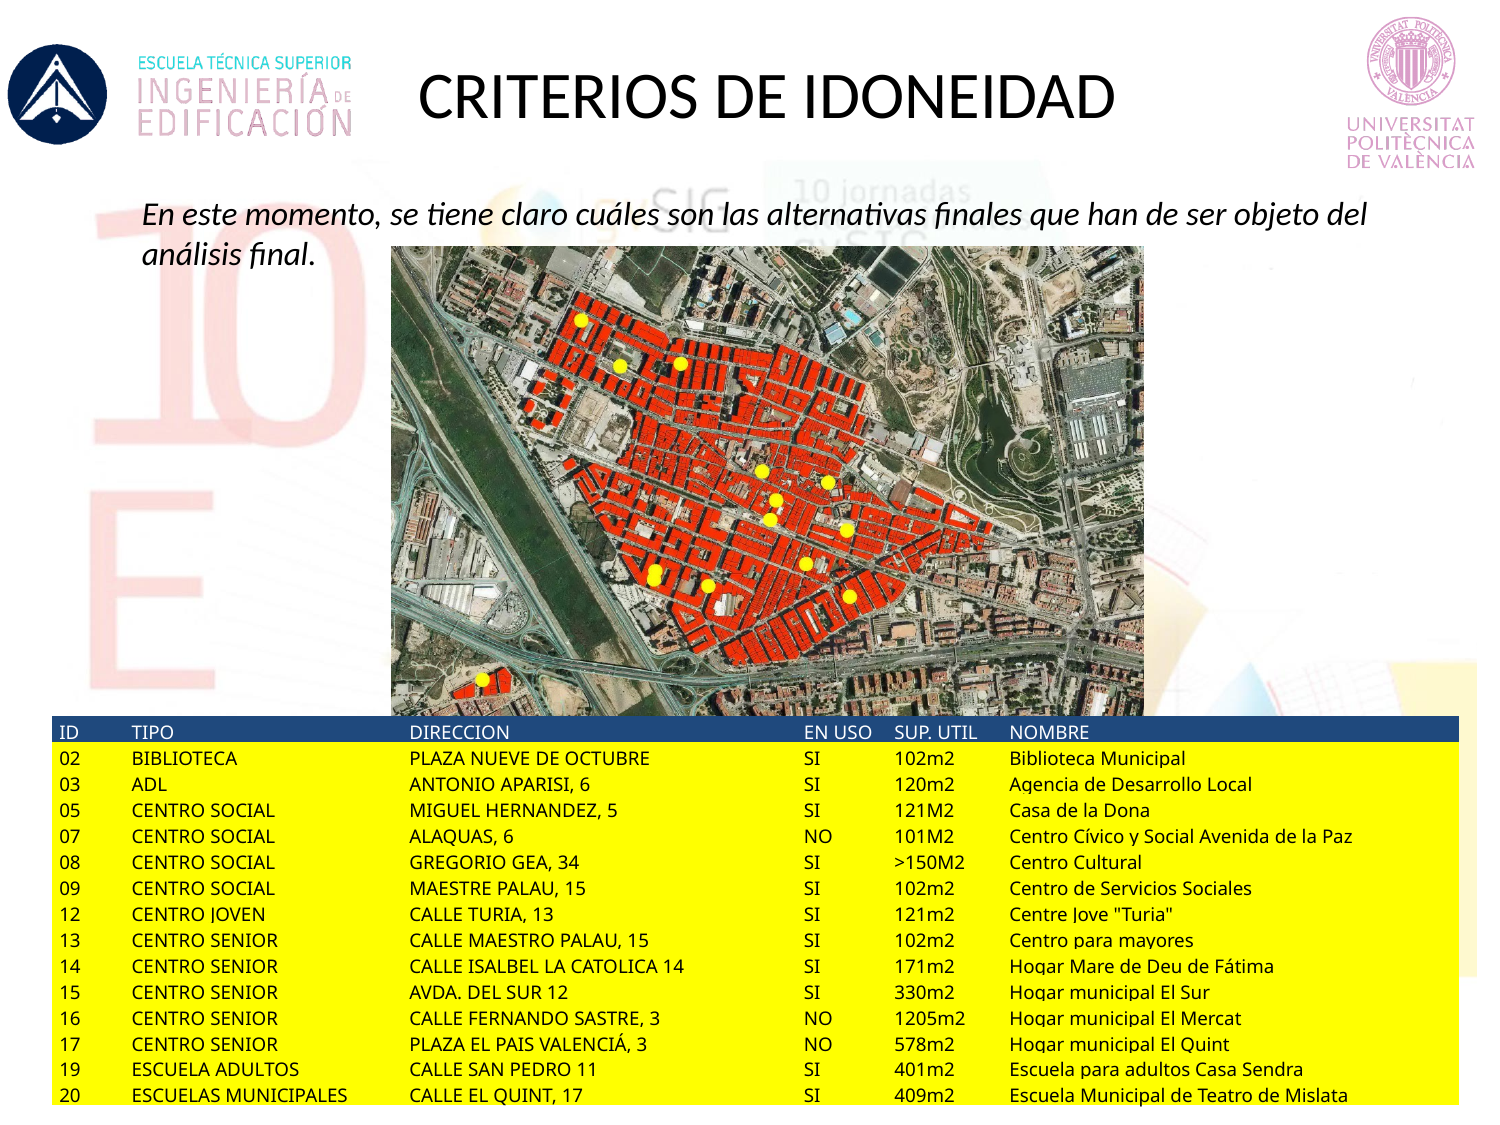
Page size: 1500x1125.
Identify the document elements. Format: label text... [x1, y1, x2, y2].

table_cell 19 [52, 1053, 124, 1079]
text_box CRITERIOS DE IDONEIDAD [288, 44, 1248, 140]
table_cell CENTRO SOCIAL [124, 820, 402, 846]
table_cell ESCUELA ADULTOS [124, 1053, 402, 1079]
table_cell CALLE TURIA, 13 [402, 898, 797, 923]
table_cell Centro de Servicios Sociales [1002, 872, 1459, 898]
table_cell MIGUEL HERNANDEZ, 5 [402, 794, 797, 820]
table_cell MAESTRE PALAU, 15 [402, 872, 797, 898]
table_cell 15 [52, 975, 124, 1001]
table_cell CALLE FERNANDO SASTRE, 3 [402, 1001, 797, 1027]
table_cell 05 [52, 794, 124, 820]
table_cell 16 [52, 1001, 124, 1027]
table_cell PLAZA EL PAIS VALENCIÁ, 3 [402, 1027, 797, 1053]
table_cell 121M2 [887, 794, 1002, 820]
table_cell Hogar municipal El Quint [1002, 1027, 1459, 1053]
table_header DIRECCION [402, 716, 797, 742]
table_header EN USO [797, 716, 887, 742]
picture [0, 0, 1491, 1125]
table_cell NO [797, 1001, 887, 1027]
table_cell AVDA. DEL SUR 12 [402, 975, 797, 1001]
table_cell Escuela Municipal de Teatro de Mislata [1002, 1079, 1459, 1105]
table_cell CENTRO SOCIAL [124, 872, 402, 898]
table_cell 330m2 [887, 975, 1002, 1001]
table_header ID [52, 716, 124, 742]
table_cell 401m2 [887, 1053, 1002, 1079]
table_cell ESCUELAS MUNICIPALES [124, 1079, 402, 1105]
table_cell >150M2 [887, 846, 1002, 872]
table_cell Centre Jove "Turia" [1002, 898, 1459, 923]
table_cell 14 [52, 949, 124, 975]
table_cell CALLE ISALBEL LA CATOLICA 14 [402, 949, 797, 975]
table_cell 102m2 [887, 923, 1002, 949]
table_cell 578m2 [887, 1027, 1002, 1053]
table_cell ANTONIO APARISI, 6 [402, 768, 797, 794]
table_cell ADL [124, 768, 402, 794]
table_cell CENTRO SENIOR [124, 1027, 402, 1053]
table_cell GREGORIO GEA, 34 [402, 846, 797, 872]
table_cell 02 [52, 742, 124, 768]
table_cell SI [797, 1079, 887, 1105]
table_cell ALAQUAS, 6 [402, 820, 797, 846]
table_cell SI [797, 742, 887, 768]
table_cell 03 [52, 768, 124, 794]
table_cell SI [797, 794, 887, 820]
table_cell SI [797, 846, 887, 872]
table_cell CALLE SAN PEDRO 11 [402, 1053, 797, 1079]
table_cell Centro Cívico y Social Avenida de la Paz [1002, 820, 1459, 846]
table_cell SI [797, 949, 887, 975]
text_box En este momento, se tiene claro cuáles son las alternativas finales que han de ser objeto del análisis final. [52, 184, 1447, 320]
table_cell 101M2 [887, 820, 1002, 846]
table_cell NO [797, 820, 887, 846]
table_cell Centro para mayores [1002, 923, 1459, 949]
table_cell CENTRO JOVEN [124, 898, 402, 923]
table_cell Centro Cultural [1002, 846, 1459, 872]
table_cell Hogar Mare de Deu de Fátima [1002, 949, 1459, 975]
table_cell 121m2 [887, 898, 1002, 923]
table_cell SI [797, 923, 887, 949]
table_cell Agencia de Desarrollo Local [1002, 768, 1459, 794]
table_cell SI [797, 898, 887, 923]
table_cell 1205m2 [887, 1001, 1002, 1027]
table_cell 409m2 [887, 1079, 1002, 1105]
table_cell 09 [52, 872, 124, 898]
table_cell CENTRO SOCIAL [124, 794, 402, 820]
table_cell SI [797, 872, 887, 898]
table_cell Hogar municipal El Sur [1002, 975, 1459, 1001]
table_cell BIBLIOTECA [124, 742, 402, 768]
table_cell 17 [52, 1027, 124, 1053]
table_cell 102m2 [887, 742, 1002, 768]
table_cell 102m2 [887, 872, 1002, 898]
table_cell CENTRO SENIOR [124, 949, 402, 975]
table_cell Biblioteca Municipal [1002, 742, 1459, 768]
table_cell 120m2 [887, 768, 1002, 794]
table_cell 20 [52, 1079, 124, 1105]
table_cell 07 [52, 820, 124, 846]
table_header NOMBRE [1002, 716, 1459, 742]
table_cell Escuela para adultos Casa Sendra [1002, 1053, 1459, 1079]
table_cell SI [797, 768, 887, 794]
table_cell Casa de la Dona [1002, 794, 1459, 820]
table_cell CENTRO SOCIAL [124, 846, 402, 872]
table_header SUP. UTIL [887, 716, 1002, 742]
table_cell Hogar municipal El Mercat [1002, 1001, 1459, 1027]
table_cell 08 [52, 846, 124, 872]
table_header TIPO [124, 716, 402, 742]
table_cell CENTRO SENIOR [124, 1001, 402, 1027]
table_cell PLAZA NUEVE DE OCTUBRE [402, 742, 797, 768]
table_cell CENTRO SENIOR [124, 975, 402, 1001]
table_cell CALLE MAESTRO PALAU, 15 [402, 923, 797, 949]
table_cell SI [797, 1053, 887, 1079]
table_cell CALLE EL QUINT, 17 [402, 1079, 797, 1105]
table_cell CENTRO SENIOR [124, 923, 402, 949]
table_cell 12 [52, 898, 124, 923]
table_cell 13 [52, 923, 124, 949]
table_cell 171m2 [887, 949, 1002, 975]
table_cell NO [797, 1027, 887, 1053]
table_cell SI [797, 975, 887, 1001]
